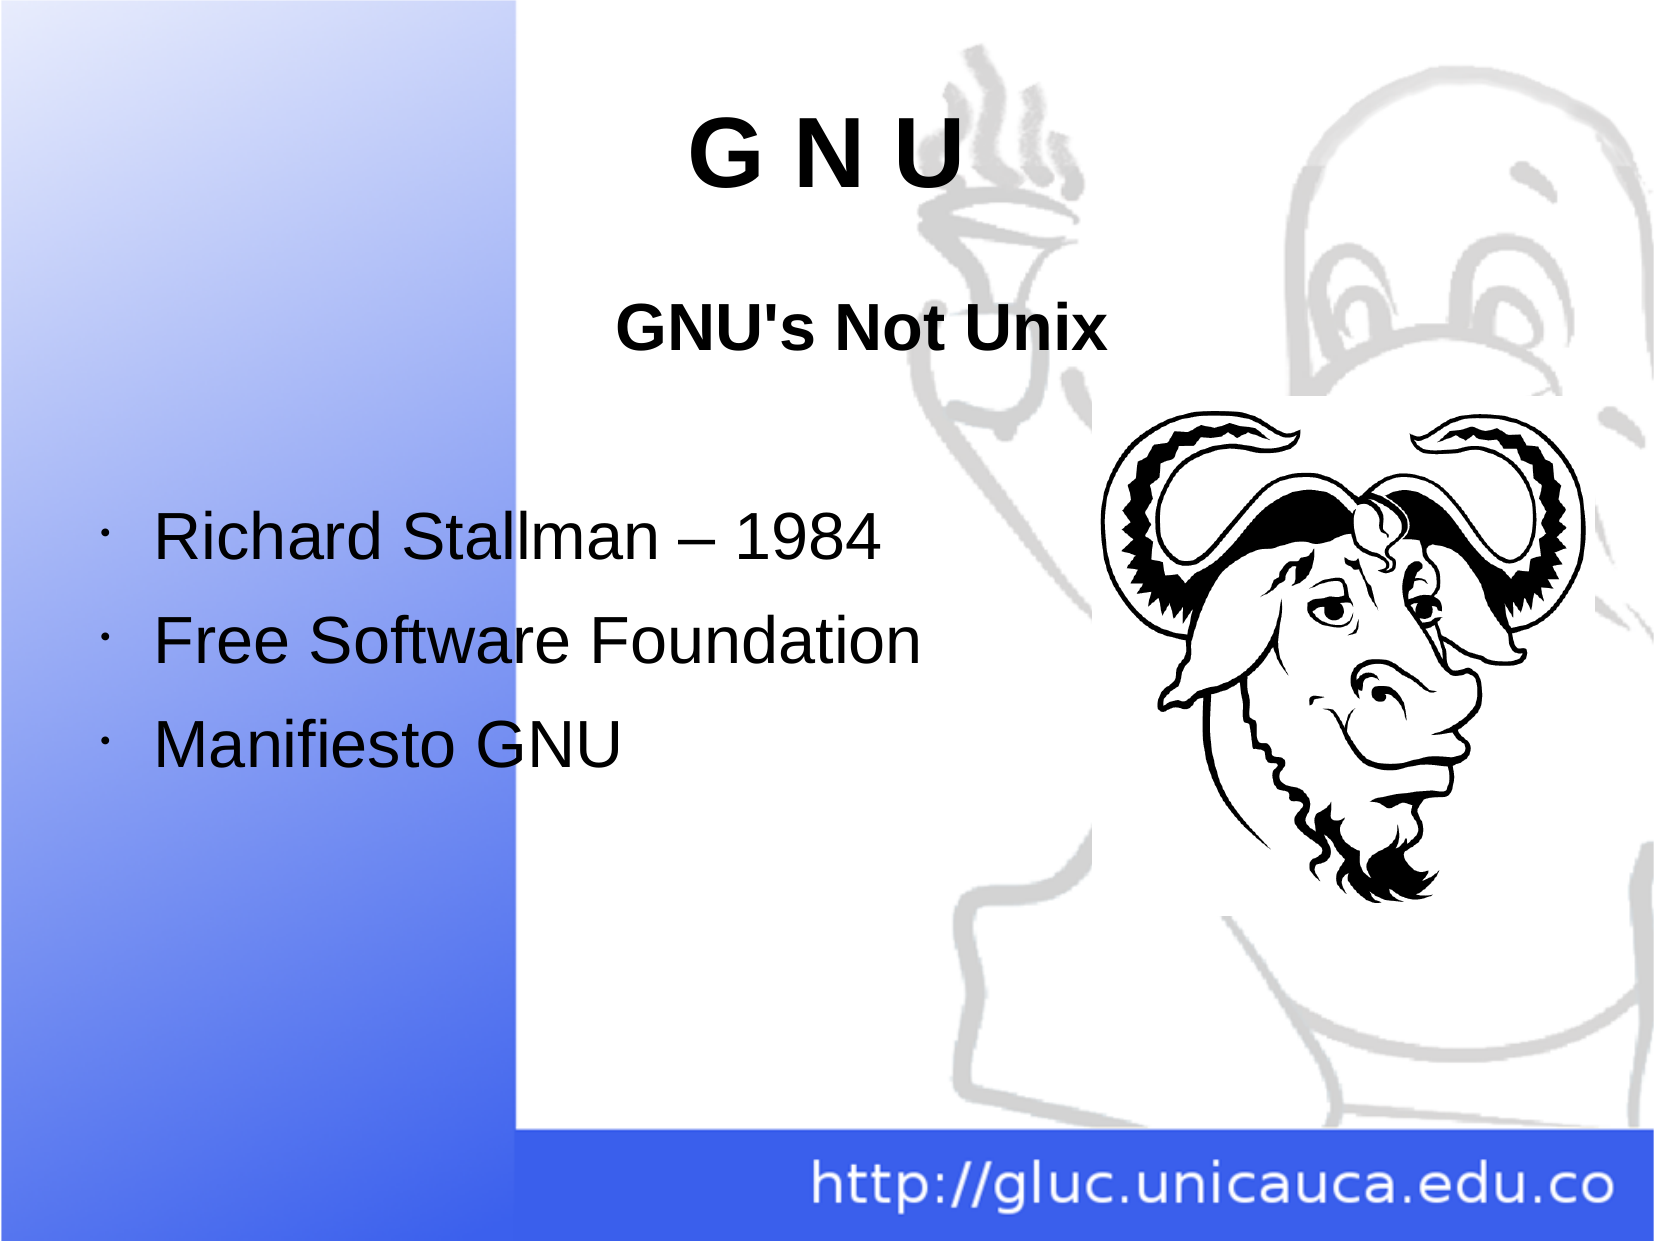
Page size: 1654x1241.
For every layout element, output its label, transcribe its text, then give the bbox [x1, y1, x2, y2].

picture [0, 0, 1654, 1241]
list GNU's Not Unix Richard Stallman – 1984 Free Software Foundation Manifiesto GNU [82, 290, 1571, 1109]
title G N U [82, 49, 1571, 257]
